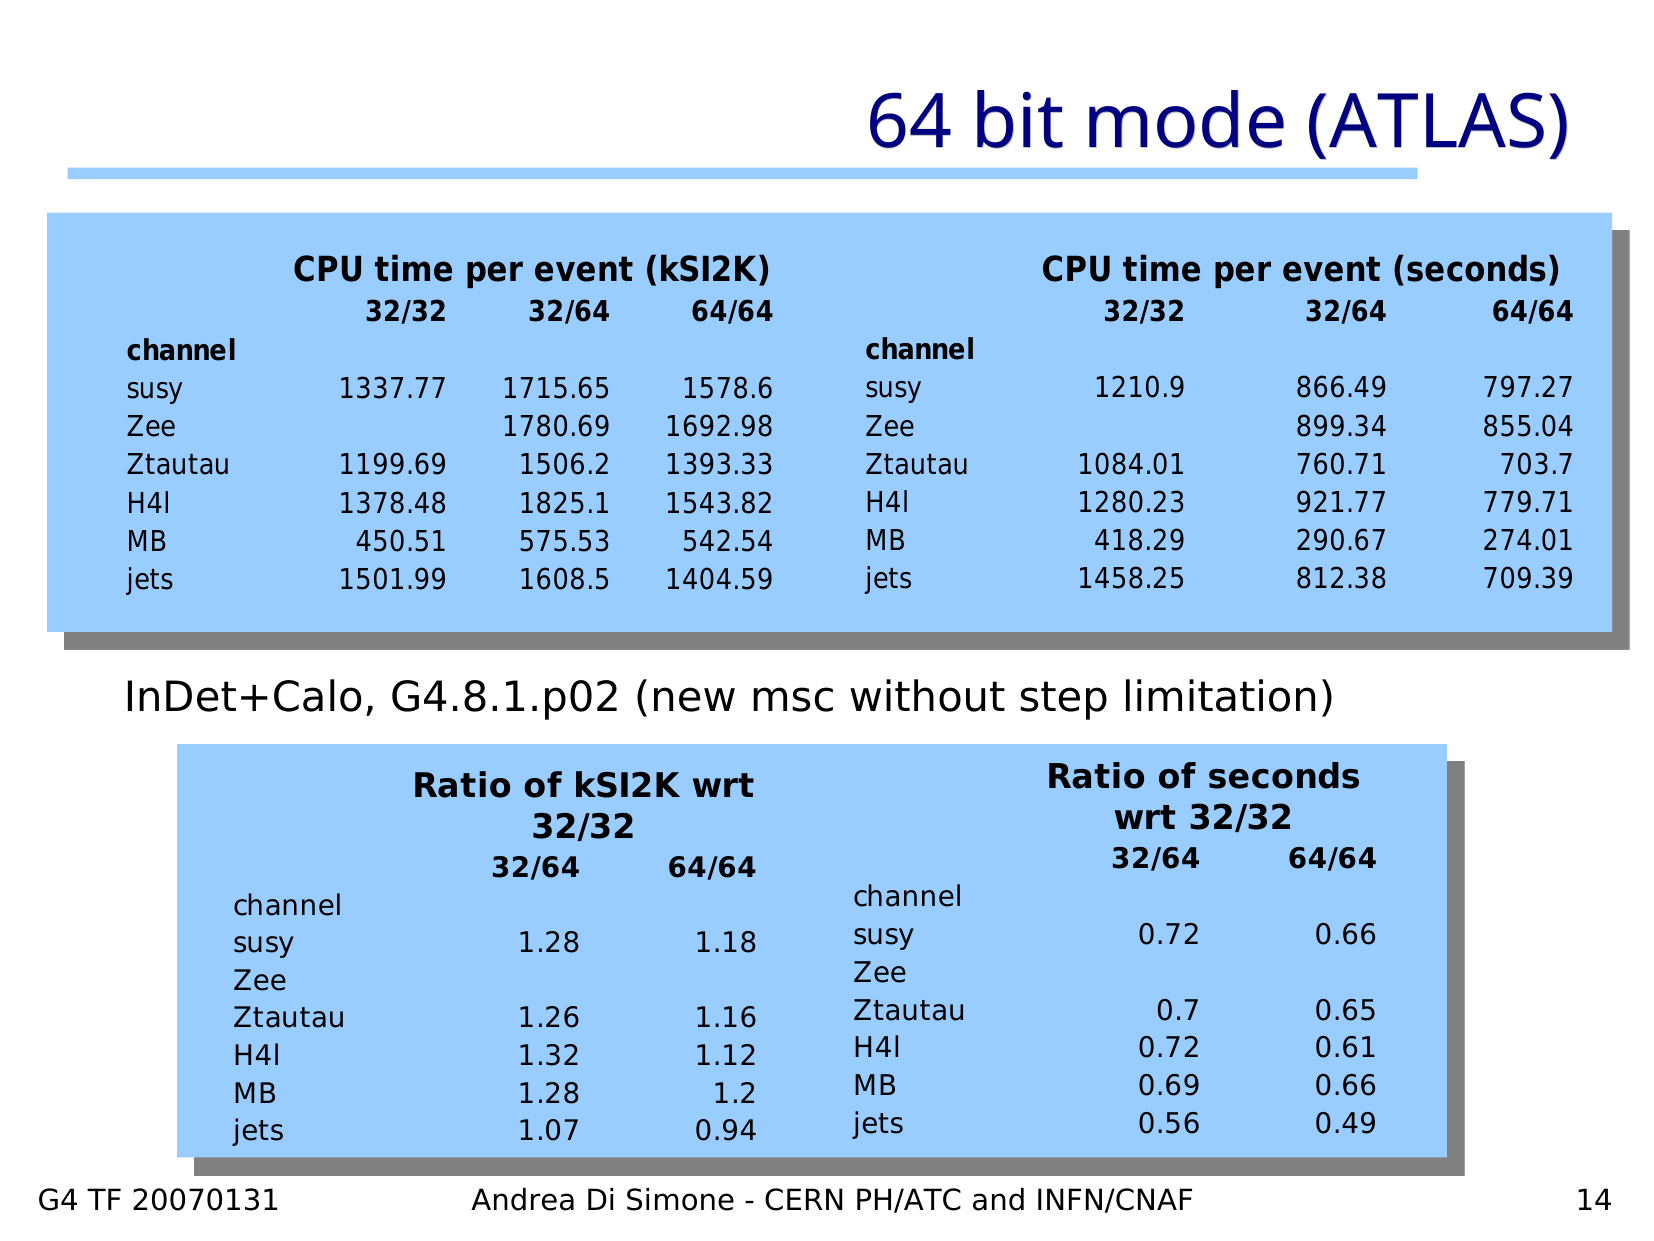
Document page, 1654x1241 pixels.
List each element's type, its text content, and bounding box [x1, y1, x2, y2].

text_box [177, 744, 1447, 1158]
chart [862, 247, 1654, 603]
list InDet+Calo, G4.8.1.p02 (new msc without step limitation) [106, 673, 1595, 762]
chart [124, 248, 780, 603]
chart [850, 755, 1384, 1147]
chart [230, 755, 764, 1154]
text_box [47, 212, 1613, 632]
title 64 bit mode (ATLAS) [82, 49, 1571, 188]
